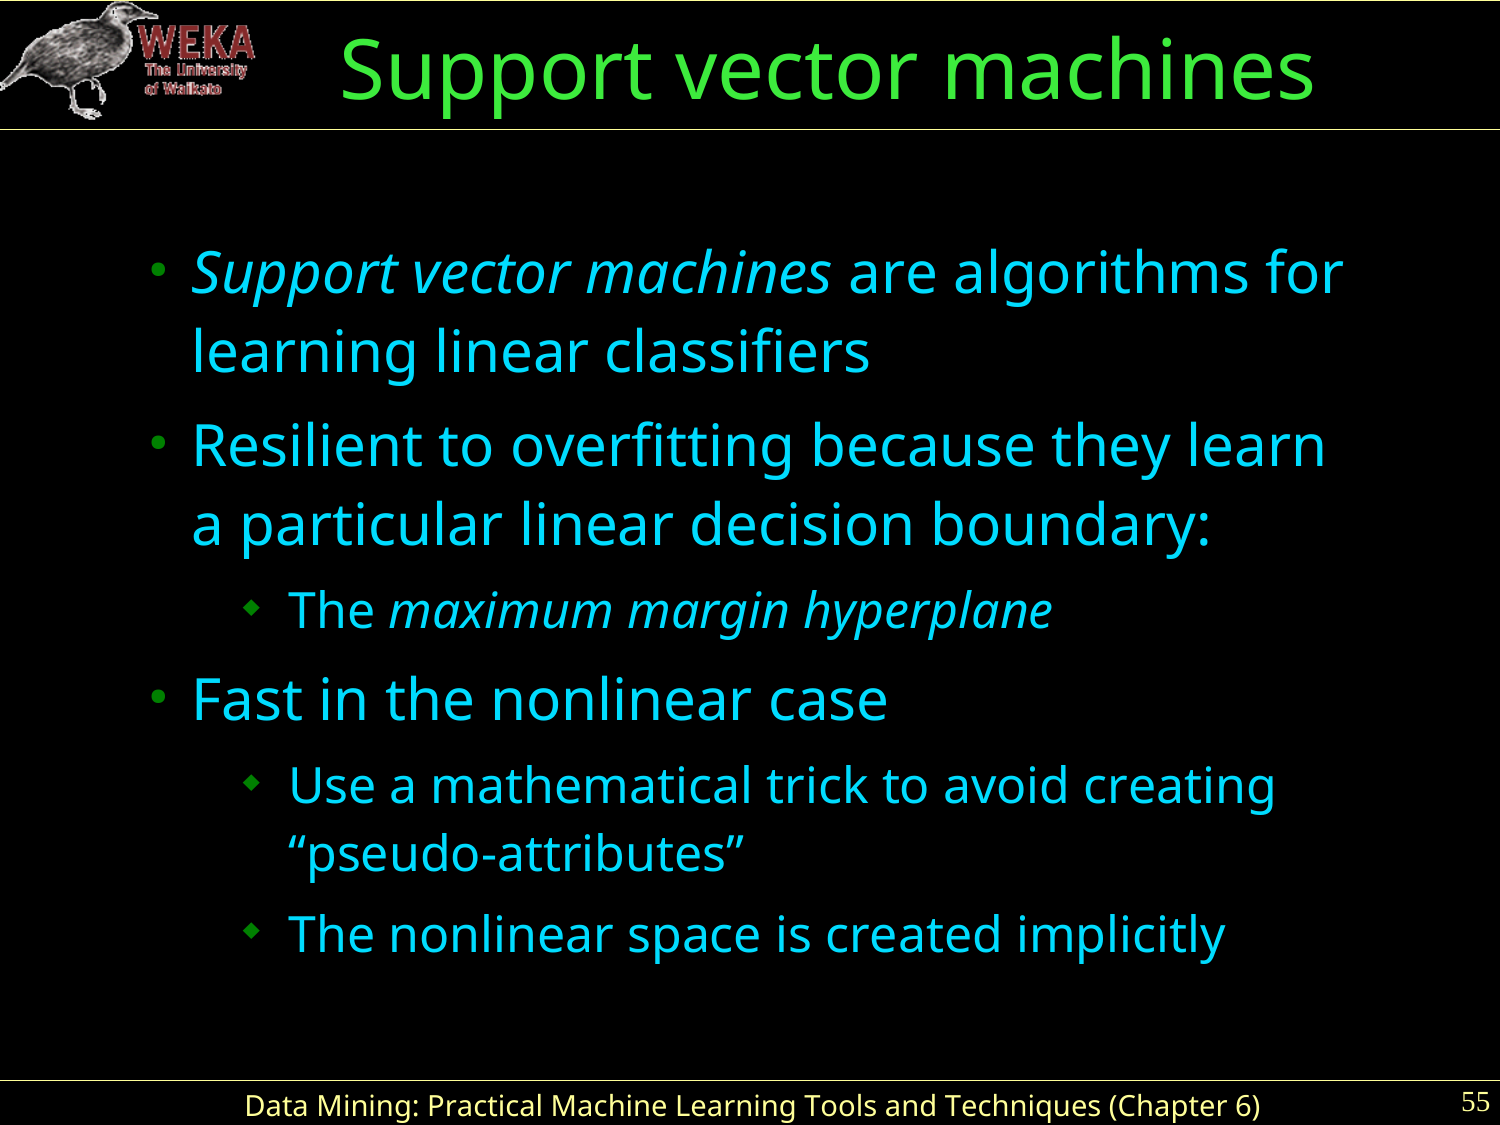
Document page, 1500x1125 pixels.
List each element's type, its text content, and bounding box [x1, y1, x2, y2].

title Support vector machines [324, 0, 1500, 148]
picture [0, 1, 266, 129]
list Support vector machines are algorithms for learning linear classifiers Resilient to overfitting because they learn a particular linear decision boundary: The maximum margin hyperplane Fast in the nonlinear case Use a mathematical trick to avoid creating “pseudo-attributes” The nonlinear space is created implicitly [134, 223, 1372, 900]
